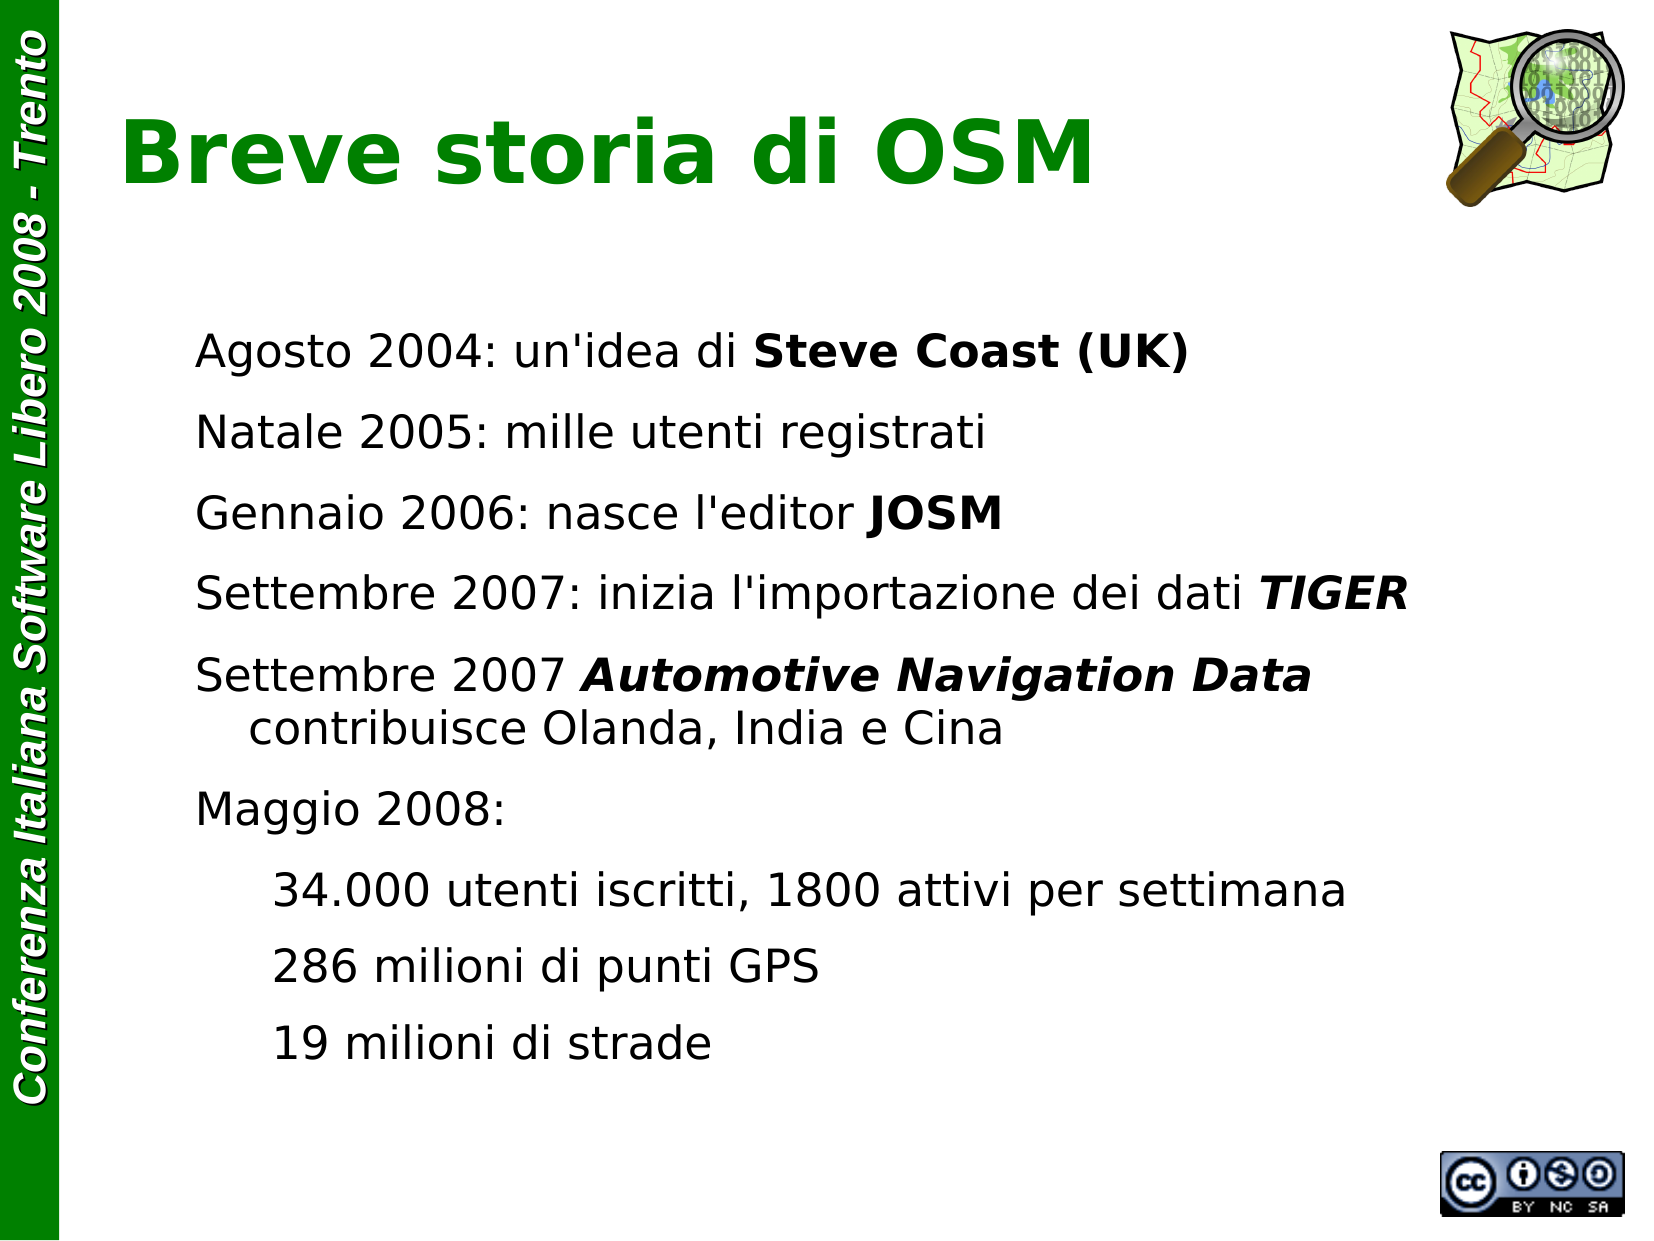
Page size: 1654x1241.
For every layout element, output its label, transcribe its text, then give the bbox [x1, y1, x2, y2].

picture [1440, 1151, 1625, 1217]
picture [1446, 29, 1625, 207]
title Breve storia di OSM [118, 56, 1306, 249]
list Agosto 2004: un'idea di Steve Coast (UK) Natale 2005: mille utenti registrati Gennaio 2006: nasce l'editor JOSM Settembre 2007: inizia l'importazione dei dati TIGER Settembre 2007 Automotive Navigation Data contribuisce Olanda, India e Cina Maggio 2008: 34.000 utenti iscritti, 1800 attivi per settimana 286 milioni di punti GPS 19 milioni di strade [177, 324, 1571, 1101]
